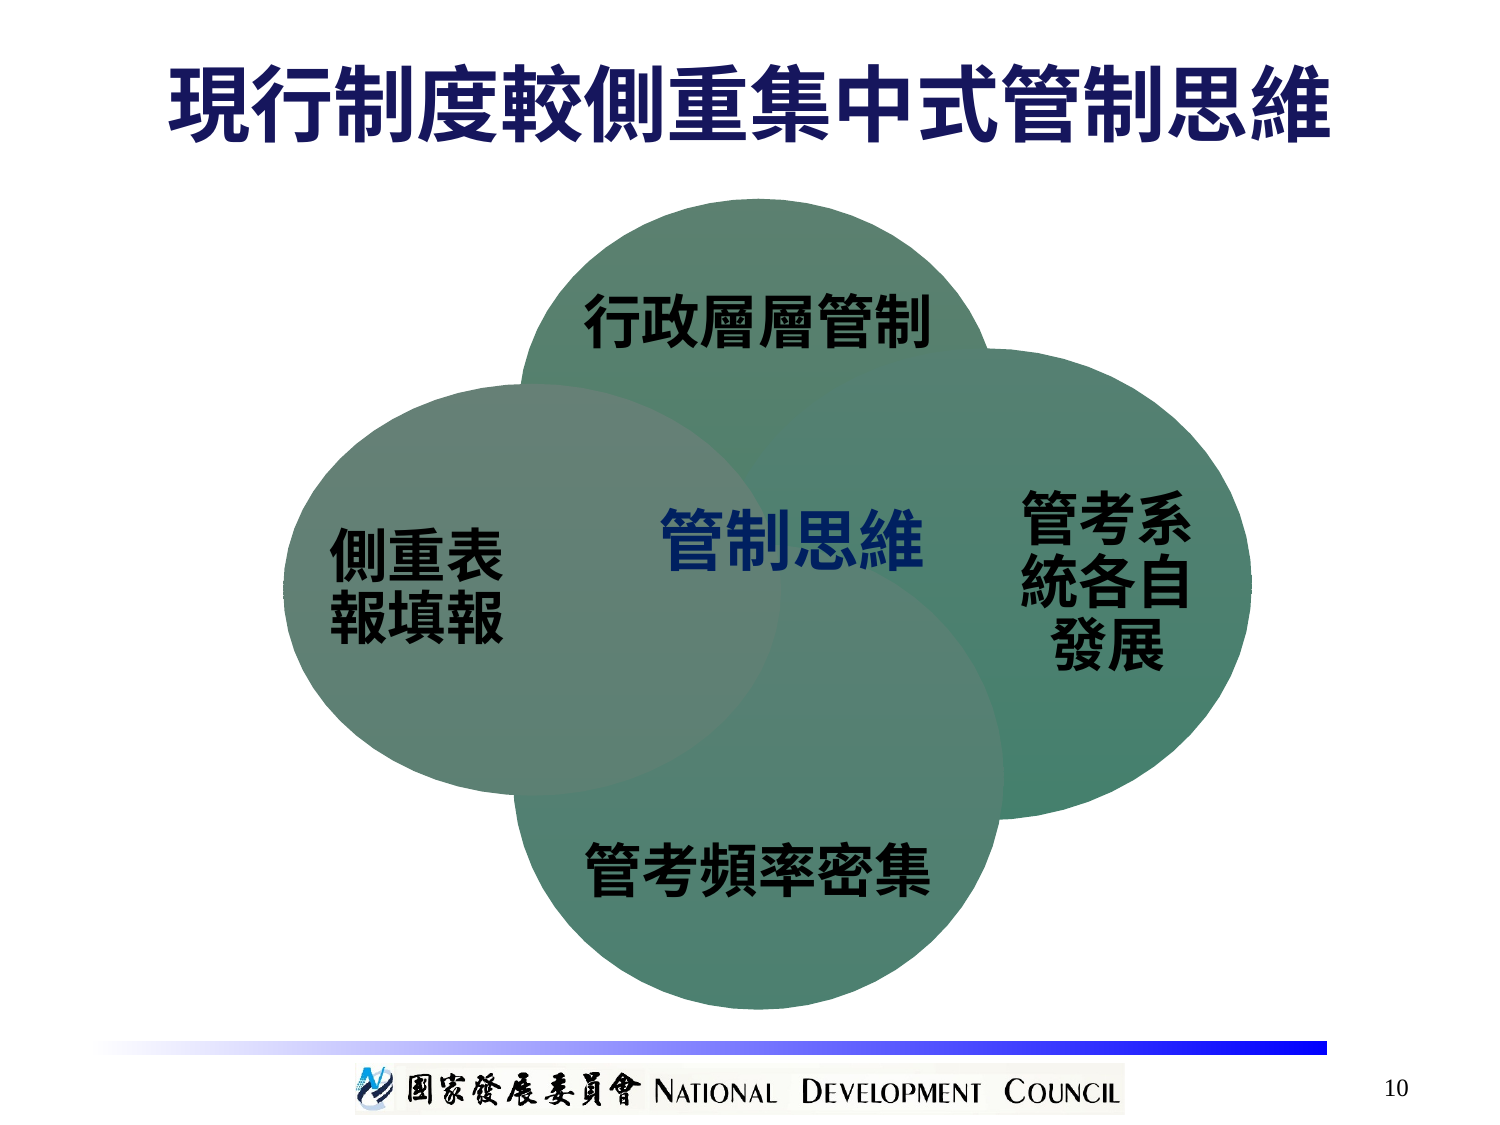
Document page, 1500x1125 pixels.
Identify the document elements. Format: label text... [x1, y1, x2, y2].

text_box 管考系統各自發展 [744, 348, 1252, 820]
text_box 行政層層管制 [520, 198, 988, 480]
text_box 管考頻率密集 [513, 588, 1004, 1010]
title 現行制度較側重集中式管制思維 [75, 45, 1426, 233]
text_box [1368, 1063, 1485, 1100]
text_box 管制思維 [643, 491, 963, 588]
text_box 側重表報填報 [283, 383, 782, 796]
